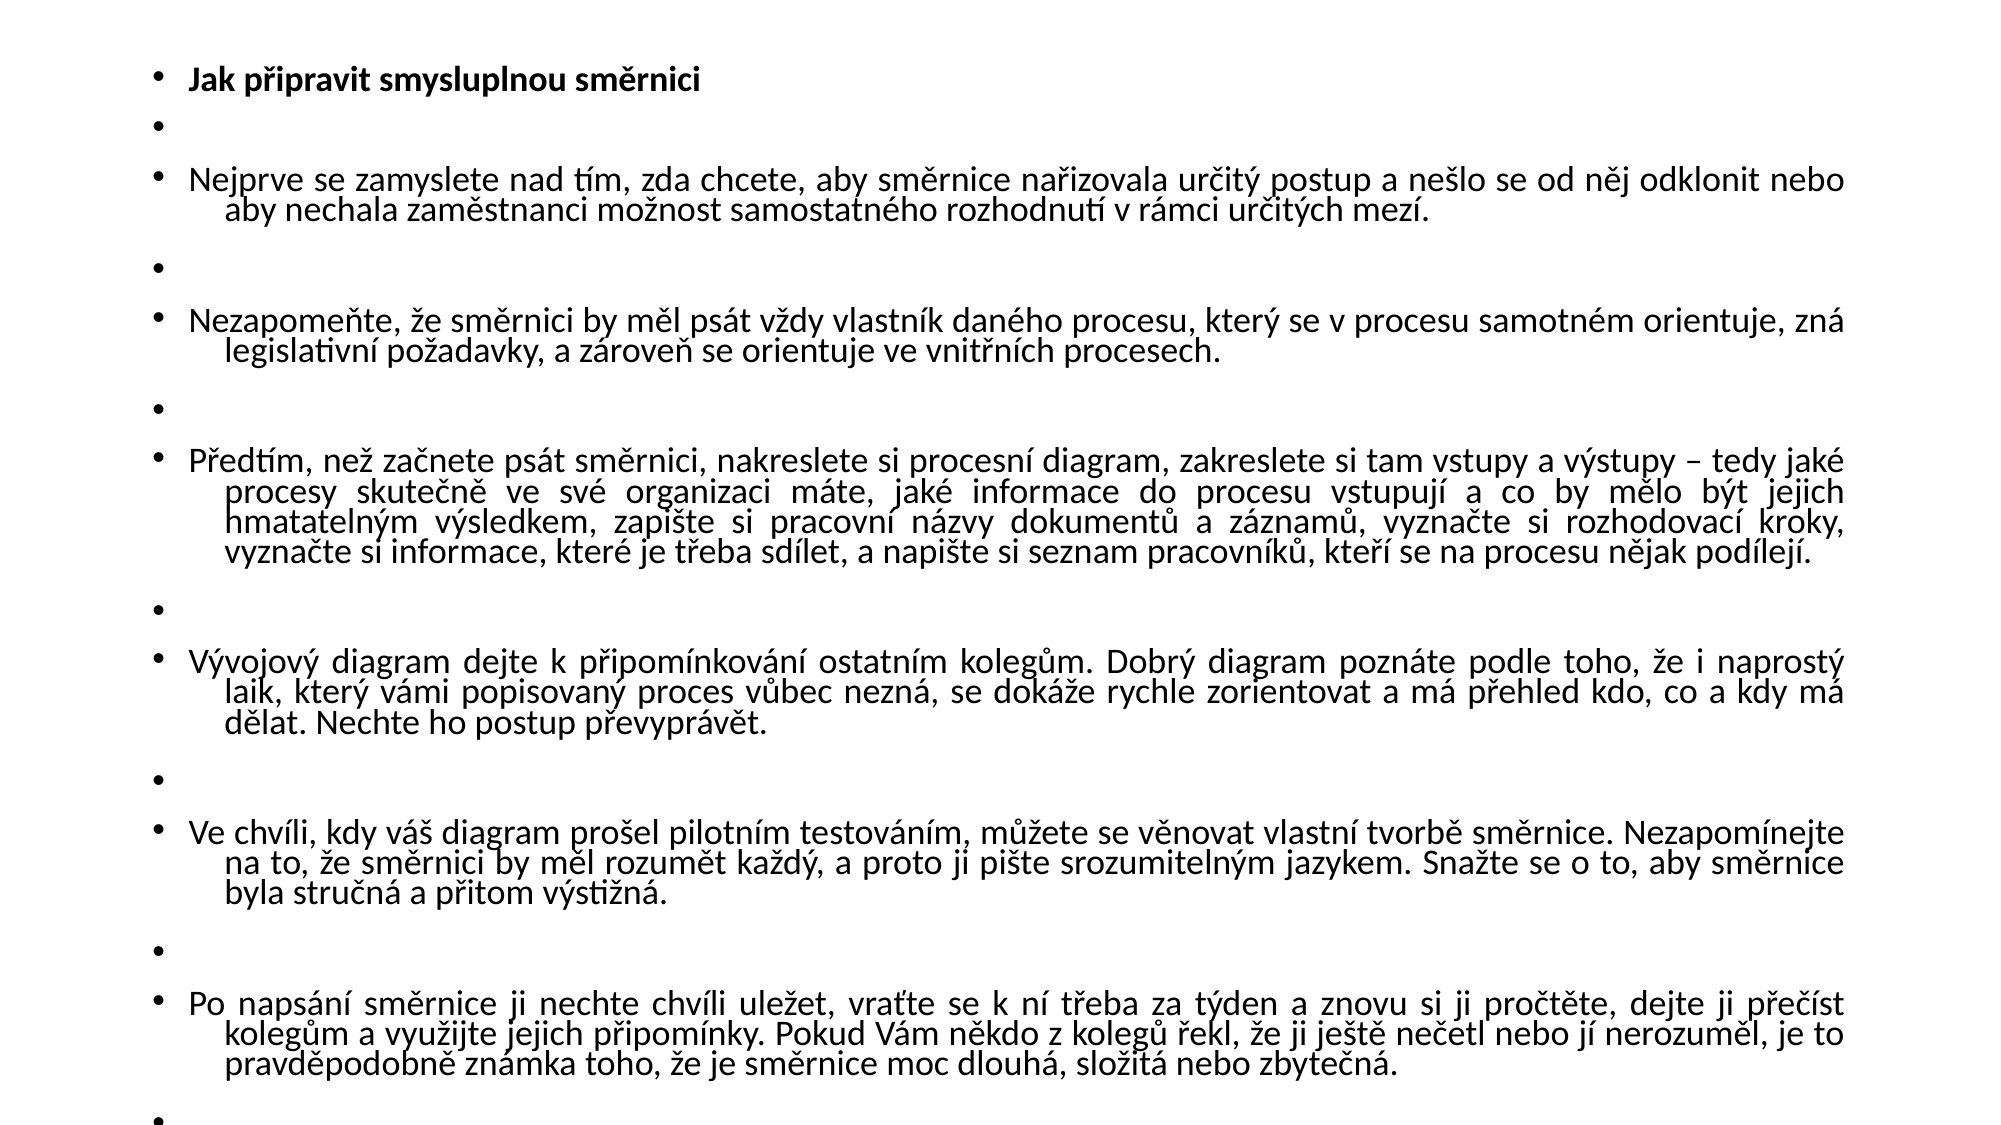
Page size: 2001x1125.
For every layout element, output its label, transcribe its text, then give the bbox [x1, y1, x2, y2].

list Jak připravit smysluplnou směrnici Nejprve se zamyslete nad tím, zda chcete, aby směrnice nařizovala určitý postup a nešlo se od něj odklonit nebo aby nechala zaměstnanci možnost samostatného rozhodnutí v rámci určitých mezí. Nezapomeňte, že směrnici by měl psát vždy vlastník daného procesu, který se v procesu samotném orientuje, zná legislativní požadavky, a zároveň se orientuje ve vnitřních procesech. Předtím, než začnete psát směrnici, nakreslete si procesní diagram, zakreslete si tam vstupy a výstupy – tedy jaké procesy skutečně ve své organizaci máte, jaké informace do procesu vstupují a co by mělo být jejich hmatatelným výsledkem, zapište si pracovní názvy dokumentů a záznamů, vyznačte si rozhodovací kroky, vyznačte si informace, které je třeba sdílet, a napište si seznam pracovníků, kteří se na procesu nějak podílejí. Vývojový diagram dejte k připomínkování ostatním kolegům. Dobrý diagram poznáte podle toho, že i naprostý laik, který vámi popisovaný proces vůbec nezná, se dokáže rychle zorientovat a má přehled kdo, co a kdy má dělat. Nechte ho postup převyprávět. Ve chvíli, kdy váš diagram prošel pilotním testováním, můžete se věnovat vlastní tvorbě směrnice. Nezapomínejte na to, že směrnici by měl rozumět každý, a proto ji pište srozumitelným jazykem. Snažte se o to, aby směrnice byla stručná a přitom výstižná. Po napsání směrnice ji nechte chvíli uležet, vraťte se k ní třeba za týden a znovu si ji pročtěte, dejte ji přečíst kolegům a využijte jejich připomínky. Pokud Vám někdo z kolegů řekl, že ji ještě nečetl nebo jí nerozuměl, je to pravděpodobně známka toho, že je směrnice moc dlouhá, složitá nebo zbytečná. [137, 59, 1863, 1099]
